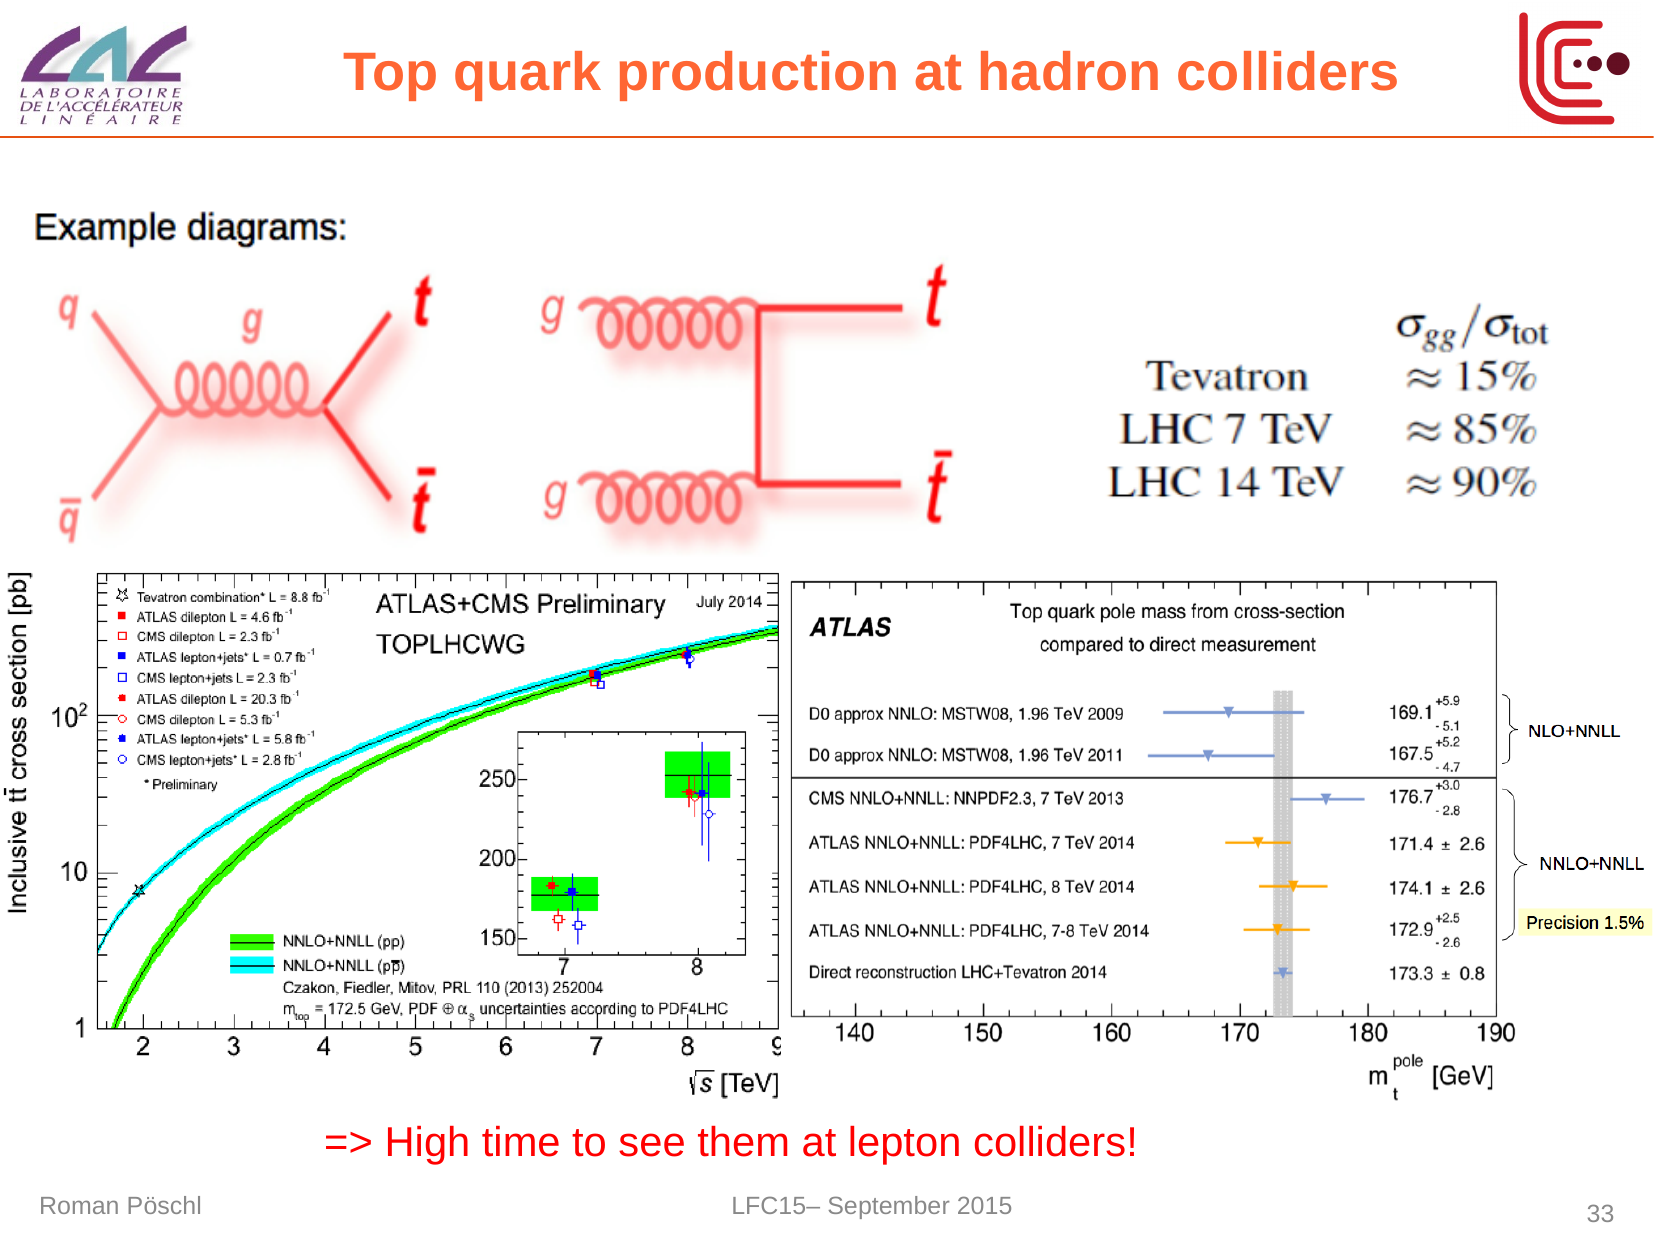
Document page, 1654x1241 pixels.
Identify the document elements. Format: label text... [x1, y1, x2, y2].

picture [1508, 2, 1641, 135]
title Top quark production at hadron colliders [128, 29, 1617, 113]
picture [17, 22, 199, 127]
picture [0, 184, 1654, 1111]
text_box => High time to see them at lepton colliders! [309, 1111, 1294, 1175]
